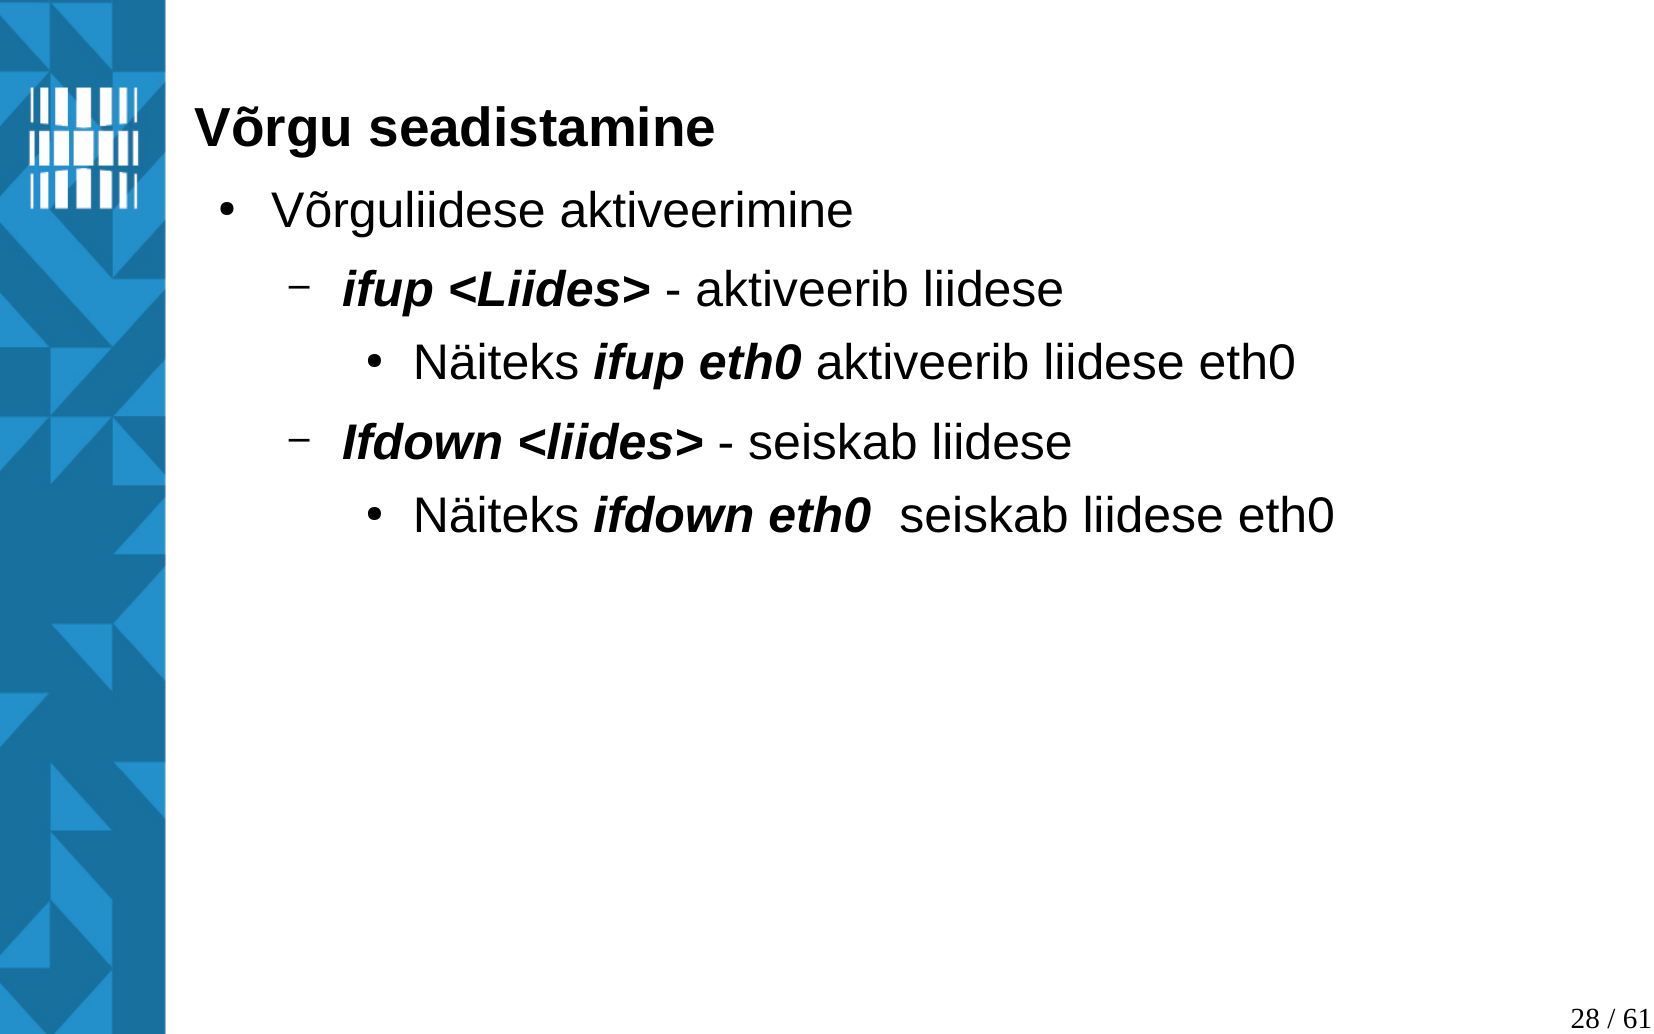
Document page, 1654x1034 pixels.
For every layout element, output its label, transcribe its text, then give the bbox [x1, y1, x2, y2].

title Võrgu seadistamine [194, 41, 1565, 214]
list Võrguliidese aktiveerimine ifup <Liides> - aktiveerib liidese Näiteks ifup eth0 aktiveerib liidese eth0 Ifdown <liides> - seiskab liidese Näiteks ifdown eth0 seiskab liidese eth0 [200, 181, 1540, 851]
